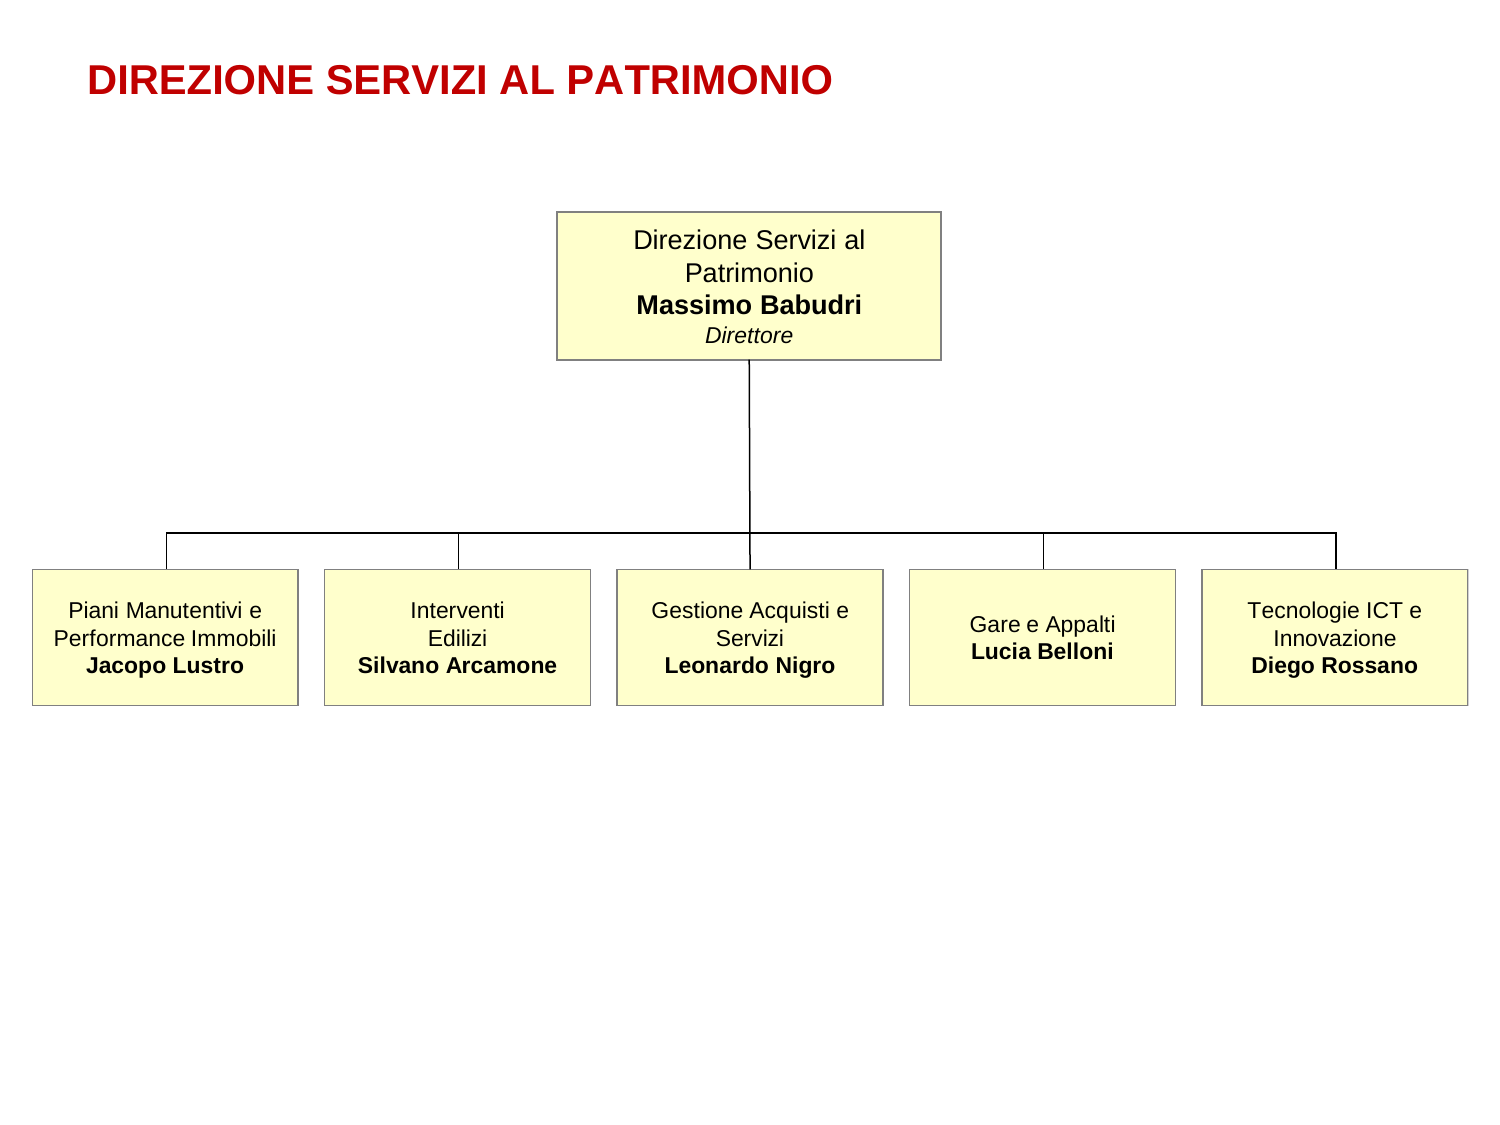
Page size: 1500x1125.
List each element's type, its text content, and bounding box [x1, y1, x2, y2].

picture [31, 210, 1469, 706]
text_box DIREZIONE SERVIZI AL PATRIMONIO [72, 45, 1462, 128]
